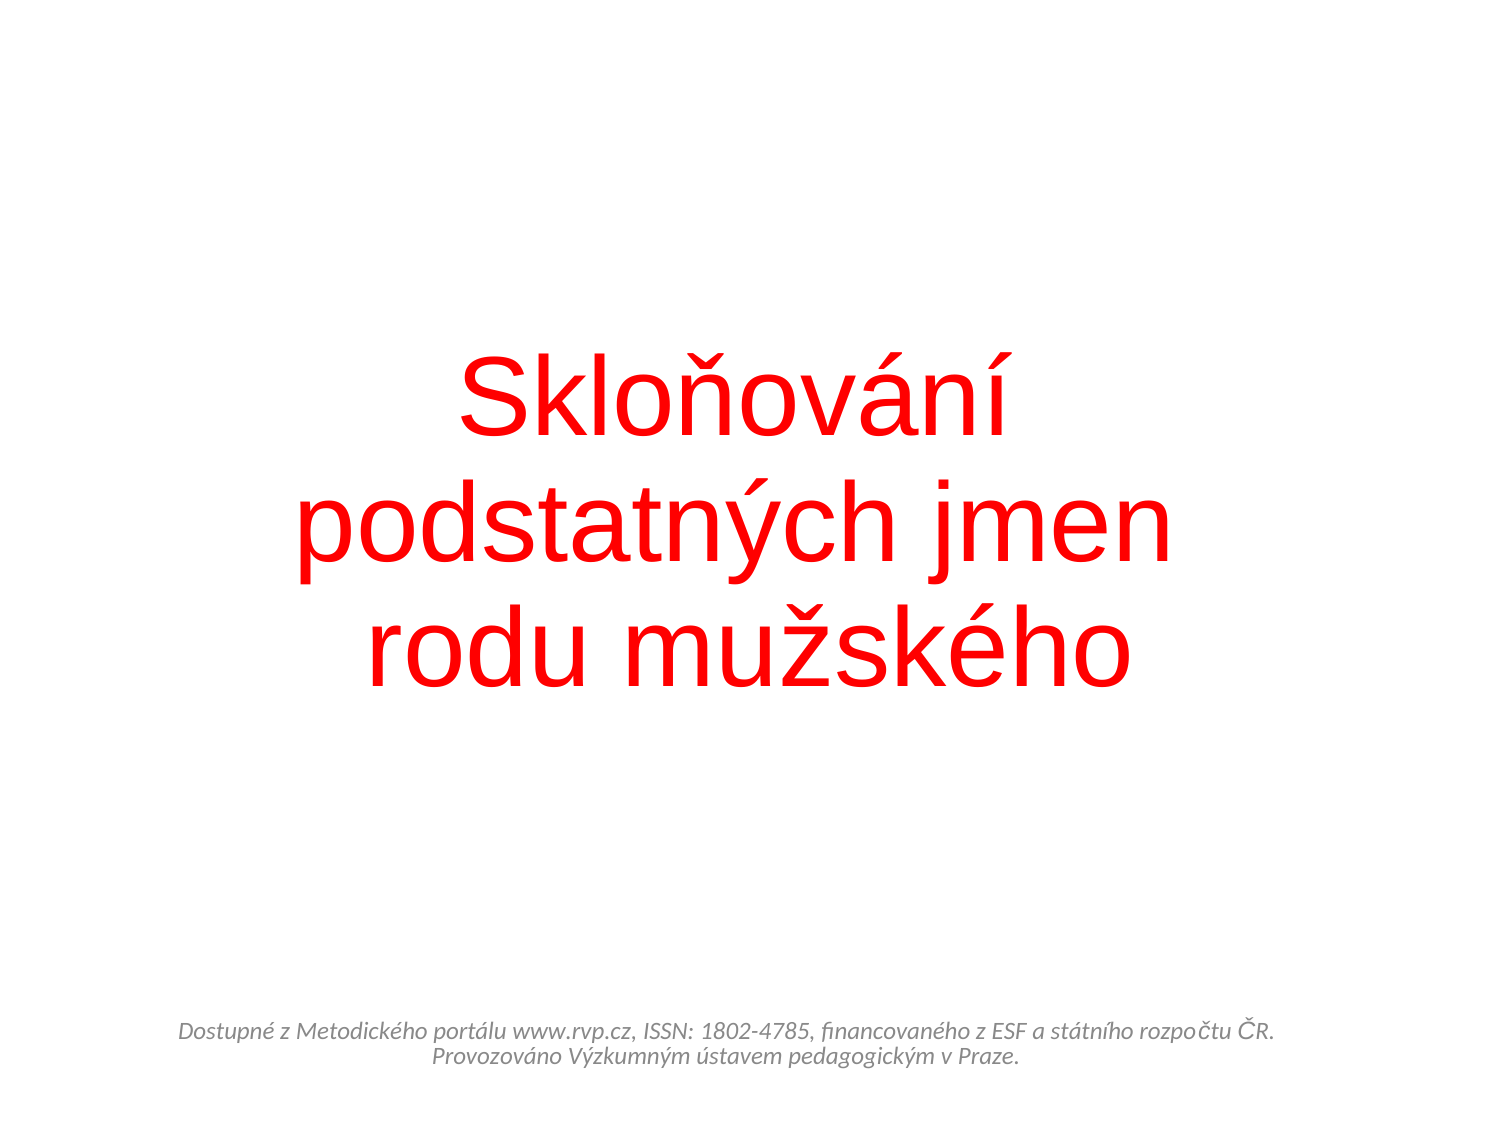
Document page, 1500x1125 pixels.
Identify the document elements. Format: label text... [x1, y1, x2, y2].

text_box Dostupné z Metodického portálu www.rvp.cz, ISSN: 1802-4785, financovaného z ESF a státního rozpočtu ČR. Provozováno Výzkumným ústavem pedagogickým v Praze. [105, 1013, 1348, 1074]
title Skloňování podstatných jmen rodu mužského [112, 99, 1388, 945]
